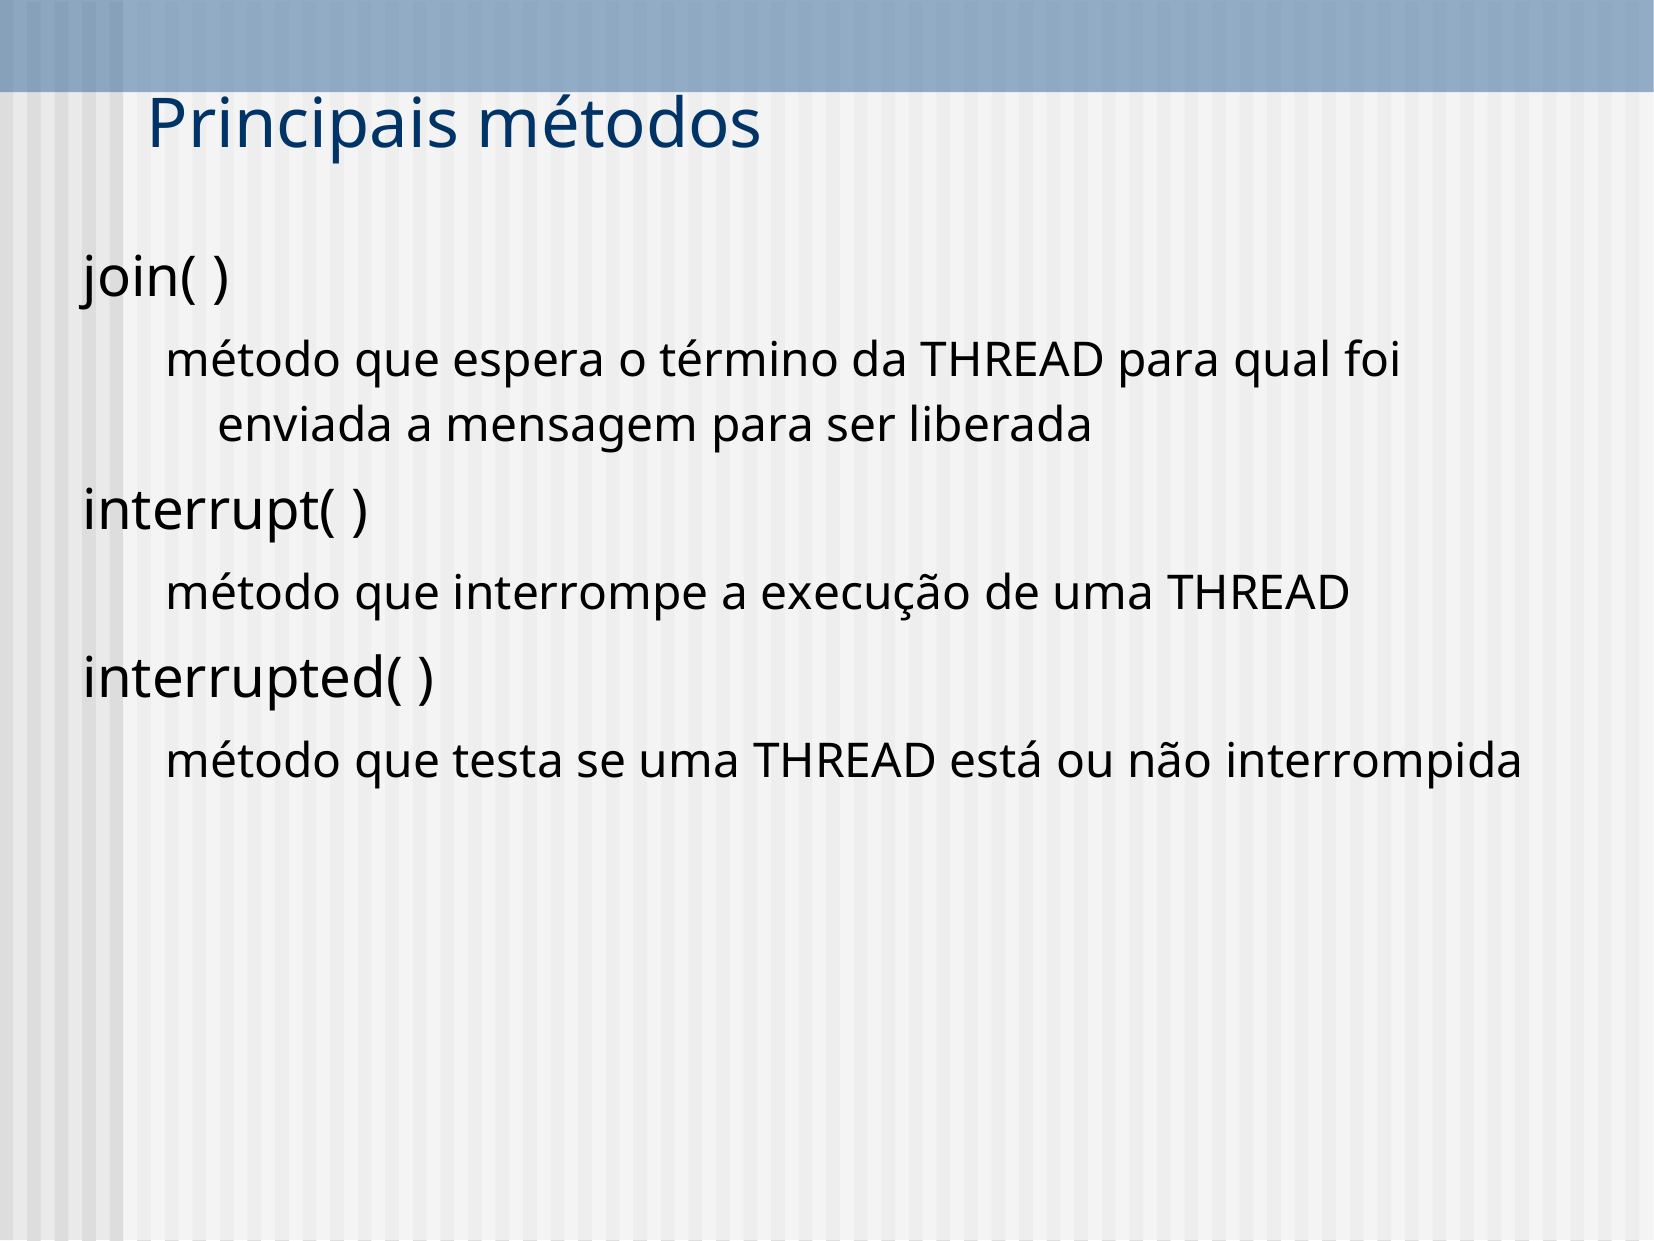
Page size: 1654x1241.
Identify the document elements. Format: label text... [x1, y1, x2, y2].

title Principais métodos [146, 36, 1536, 204]
list join( ) método que espera o término da THREAD para qual foi enviada a mensagem para ser liberada interrupt( ) método que interrompe a execução de uma THREAD interrupted( ) método que testa se uma THREAD está ou não interrompida [82, 236, 1571, 1094]
